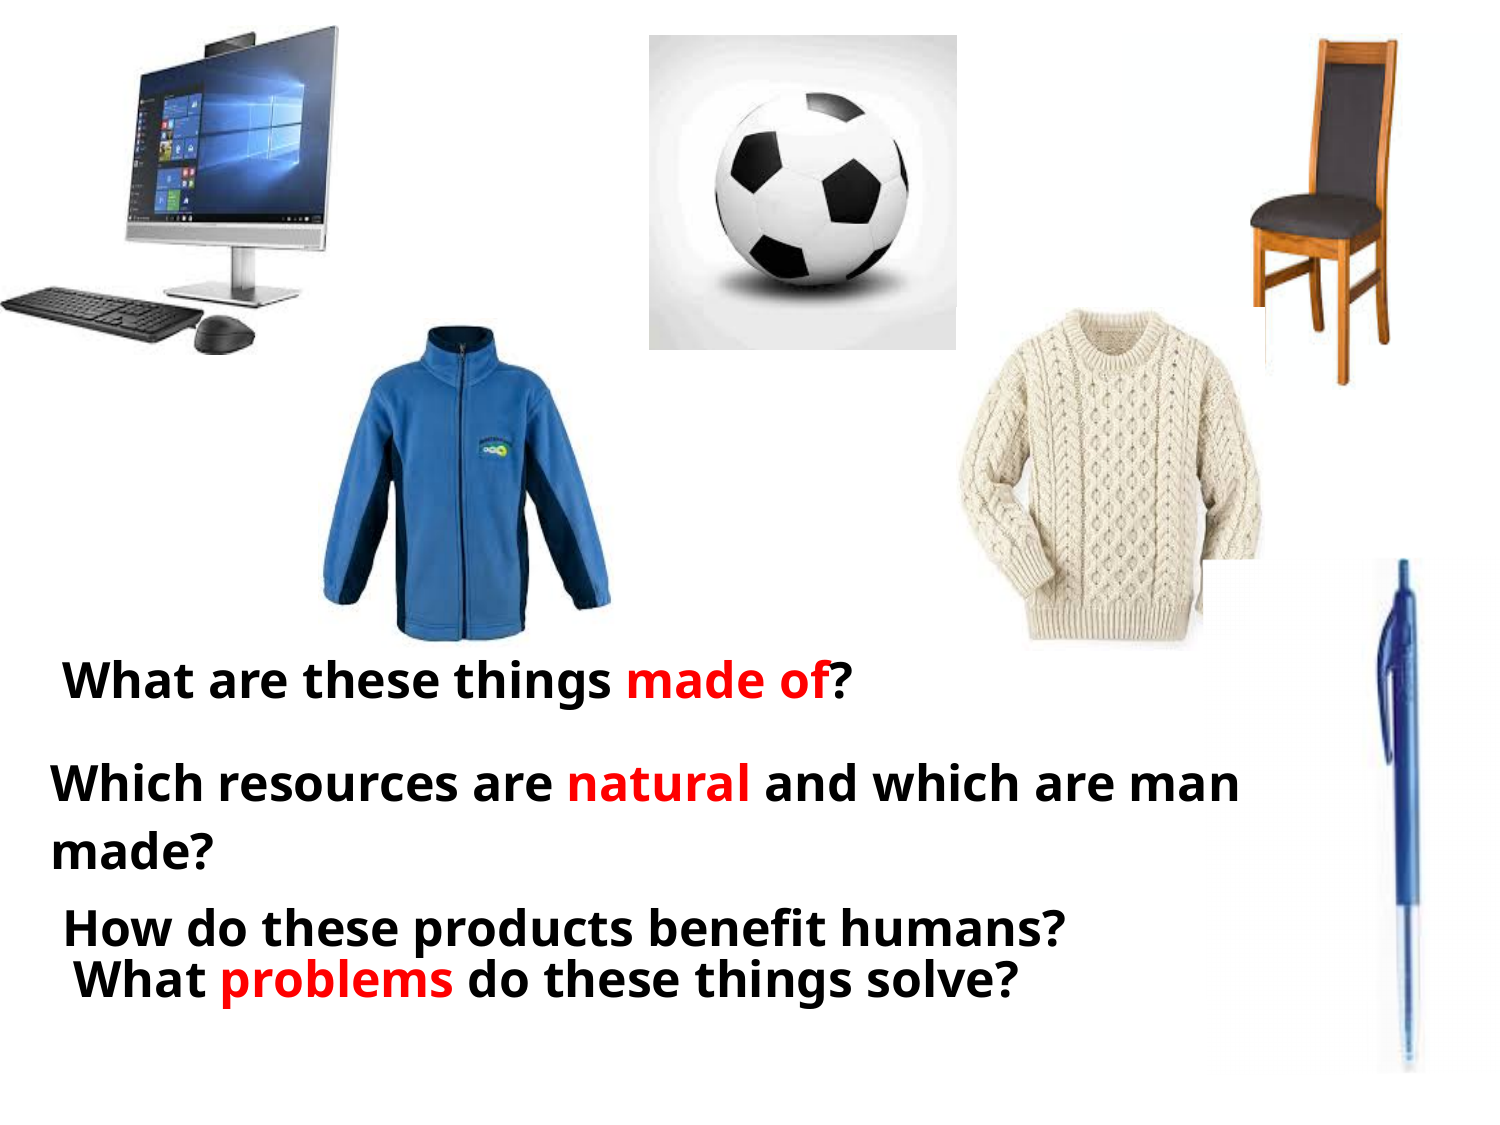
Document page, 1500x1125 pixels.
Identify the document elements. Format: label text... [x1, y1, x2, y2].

picture [0, 25, 615, 637]
text_box Which resources are natural and which are man made? [35, 740, 1432, 920]
picture [649, 33, 1500, 1072]
text_box How do these products benefit humans? [47, 885, 1493, 1077]
text_box What are these things made of? [47, 637, 1193, 740]
